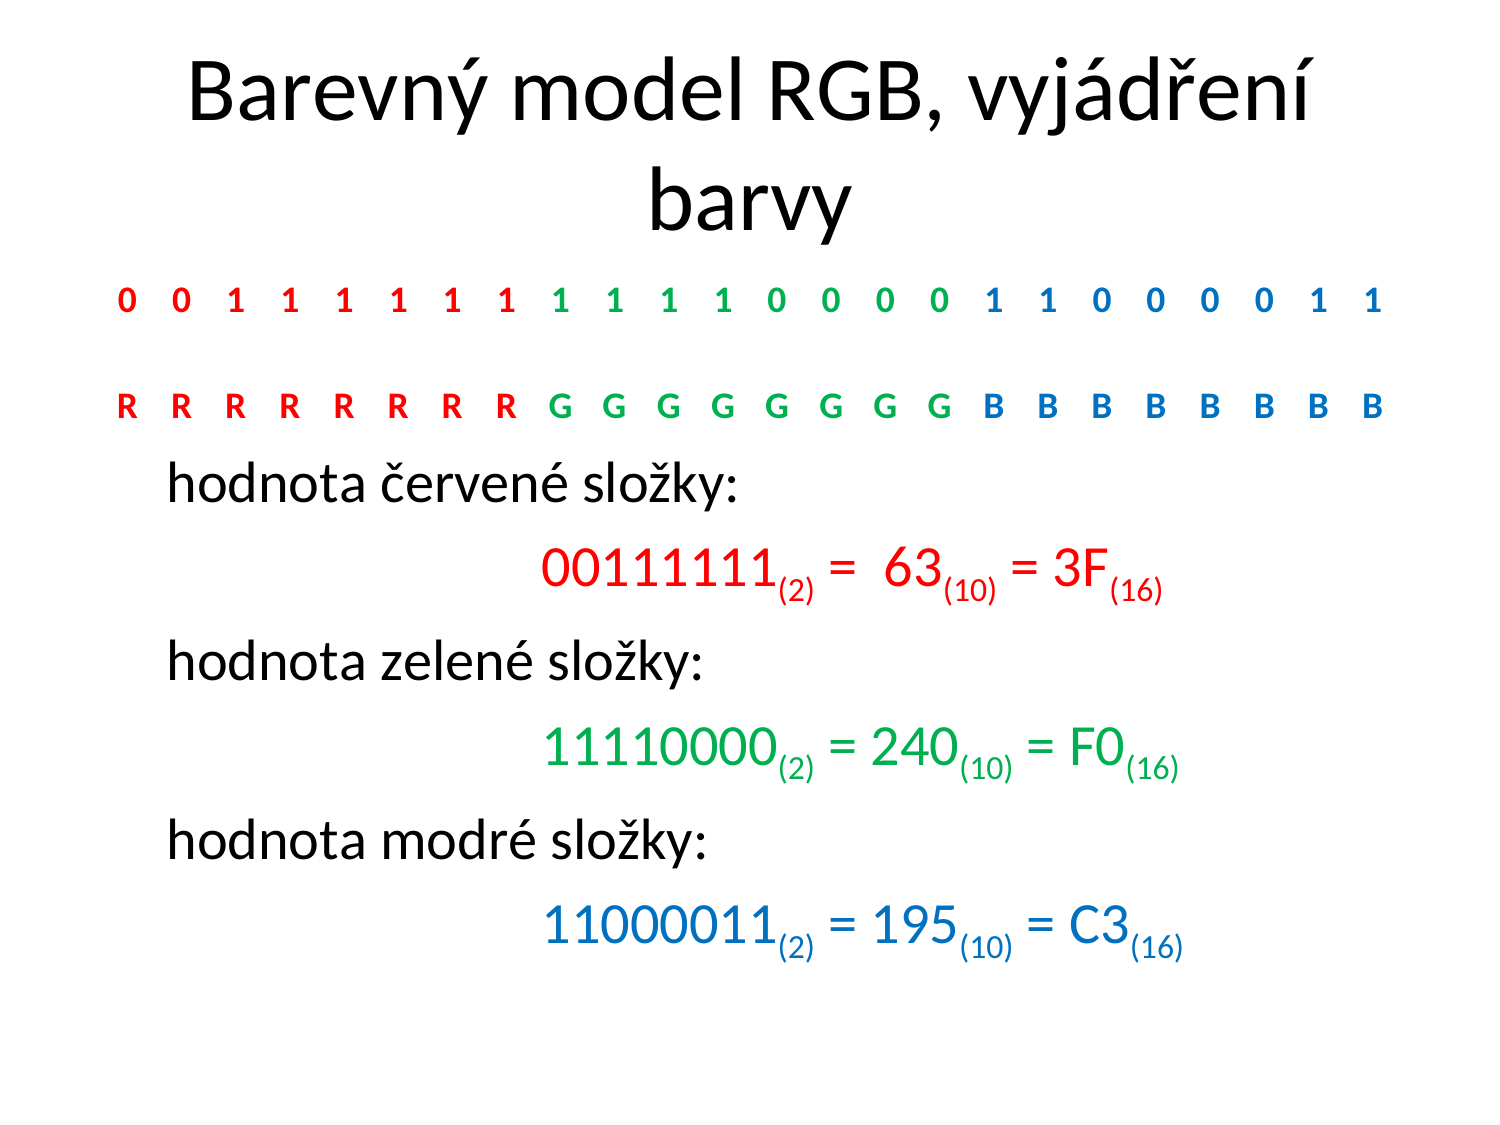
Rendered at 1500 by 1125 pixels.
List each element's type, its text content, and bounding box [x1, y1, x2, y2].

table_header 1 [1346, 267, 1400, 328]
table_header B [1291, 373, 1346, 434]
table_header B [967, 373, 1021, 434]
table_header 1 [642, 267, 696, 328]
table_header 1 [967, 267, 1021, 328]
table_header 0 [1183, 267, 1237, 328]
table_header R [479, 373, 533, 434]
table_header R [100, 373, 154, 434]
table_header 0 [858, 267, 913, 328]
table_header 0 [1075, 267, 1129, 328]
table_header B [1237, 373, 1291, 434]
table_header G [858, 373, 913, 434]
table_header 1 [209, 267, 263, 328]
table_header 0 [100, 267, 154, 328]
table_header 0 [1129, 267, 1183, 328]
table_header G [642, 373, 696, 434]
title Barevný model RGB, vyjádření barvy [75, 21, 1426, 257]
table_header B [1346, 373, 1400, 434]
table_header R [371, 373, 425, 434]
table_header 1 [263, 267, 317, 328]
table_header R [317, 373, 371, 434]
table_header G [696, 373, 750, 434]
table_header 1 [1291, 267, 1346, 328]
table_header 0 [1237, 267, 1291, 328]
table_header 1 [317, 267, 371, 328]
table_header R [209, 373, 263, 434]
table_header 1 [696, 267, 750, 328]
table_header B [1129, 373, 1183, 434]
table_header G [913, 373, 967, 434]
table_header G [750, 373, 804, 434]
table_header 0 [750, 267, 804, 328]
table_header 0 [154, 267, 209, 328]
table_header G [587, 373, 642, 434]
table_header 1 [1021, 267, 1075, 328]
table_header 0 [913, 267, 967, 328]
list hodnota červené složky: 00111111(2) = 63(10) = 3F(16) hodnota zelené složky: 11110000(2) = 240(10) = F0(16) hodnota modré složky: 11000011(2) = 195(10) = C3(16) [76, 267, 1427, 1068]
table_header G [533, 373, 587, 434]
table_header B [1021, 373, 1075, 434]
table_header 1 [371, 267, 425, 328]
table_header 1 [533, 267, 587, 328]
table_header 1 [425, 267, 479, 328]
table_header R [425, 373, 479, 434]
table_header 0 [804, 267, 858, 328]
table_header 1 [479, 267, 533, 328]
table_header R [263, 373, 317, 434]
table_header B [1183, 373, 1237, 434]
table_header 1 [587, 267, 642, 328]
table_header B [1075, 373, 1129, 434]
table_header R [154, 373, 209, 434]
table_header G [804, 373, 858, 434]
